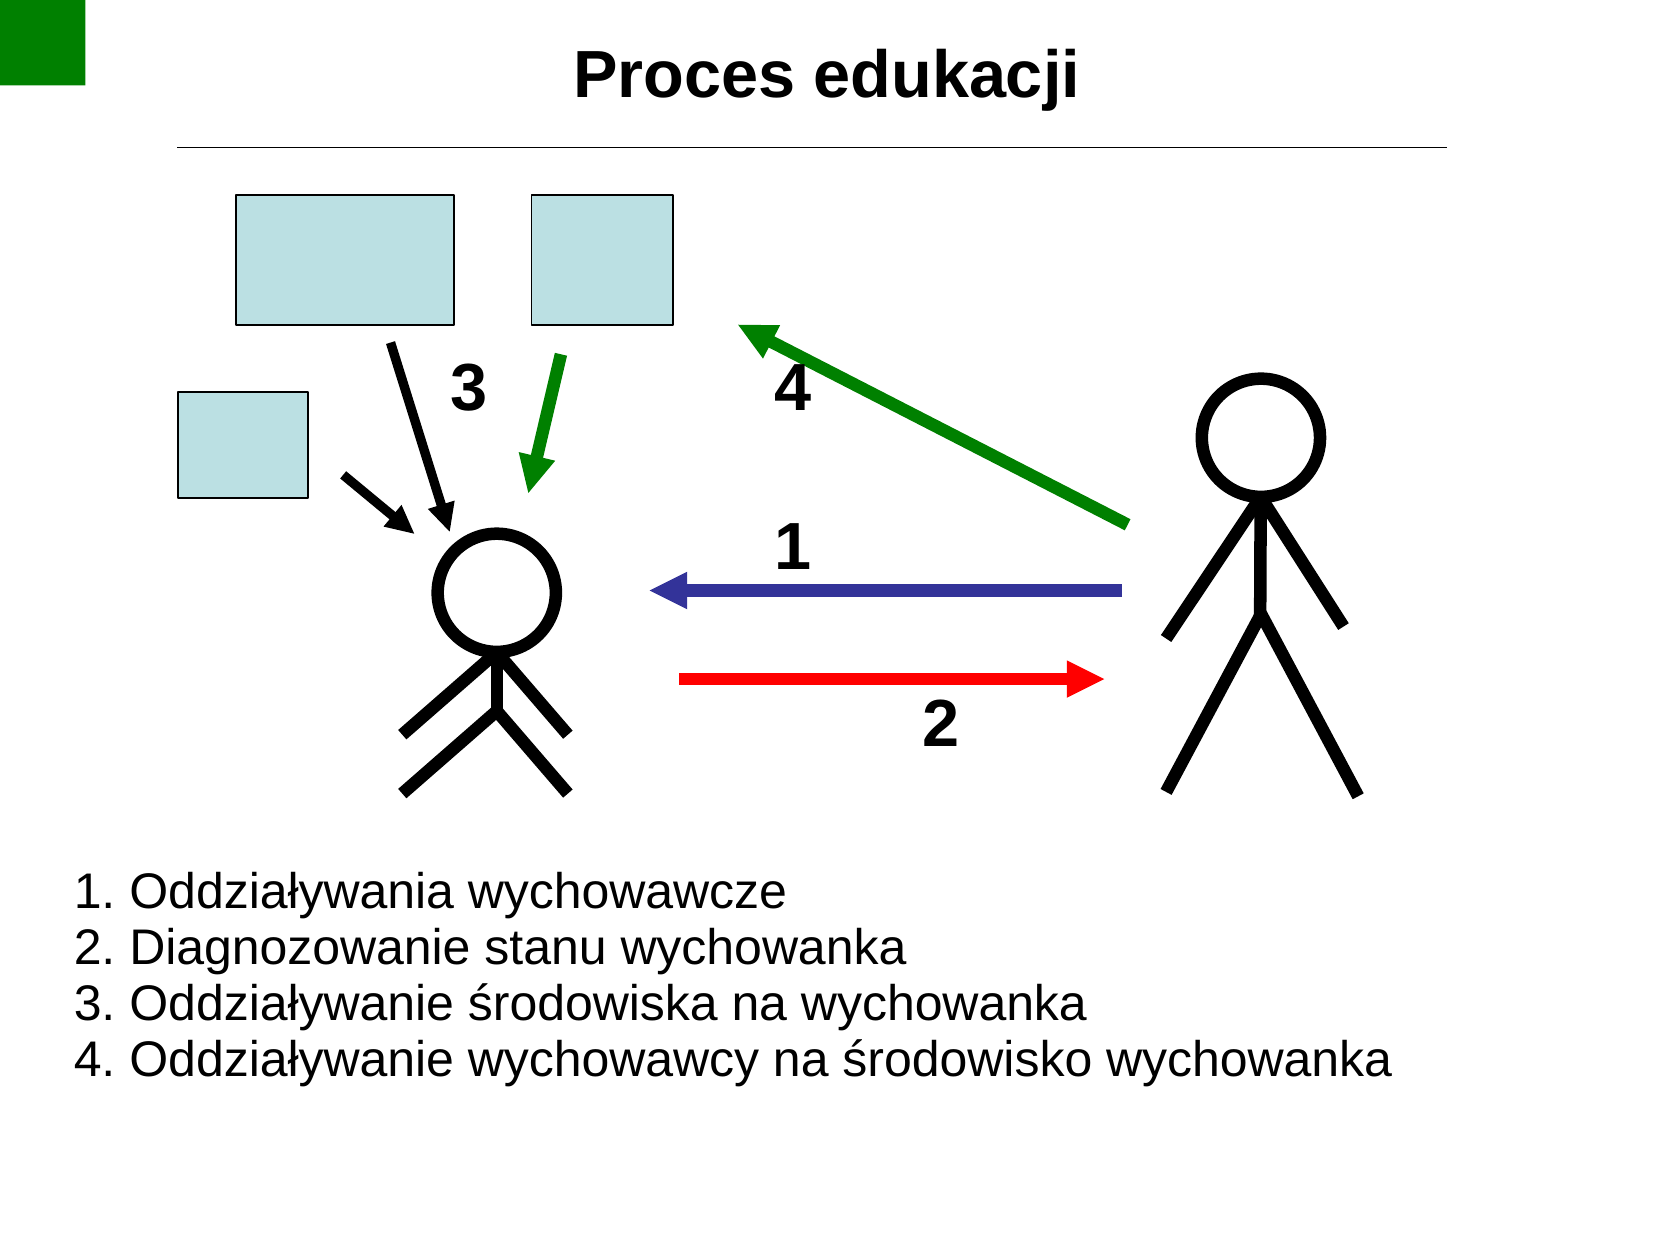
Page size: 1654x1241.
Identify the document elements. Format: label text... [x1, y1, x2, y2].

text_box 1 [760, 501, 837, 595]
text_box Proces edukacji [221, 29, 1433, 123]
text_box [236, 194, 454, 325]
text_box [0, 0, 86, 86]
text_box [531, 194, 674, 325]
text_box 4 [760, 342, 837, 435]
text_box 3 [435, 342, 512, 435]
text_box [177, 392, 308, 499]
text_box 1. Oddziaływania wychowawcze 2. Diagnozowanie stanu wychowanka 3. Oddziaływanie środowiska na wychowanka 4. Oddziaływanie wychowawcy na środowisko wychowanka [58, 856, 1595, 1120]
text_box 2 [907, 679, 984, 772]
